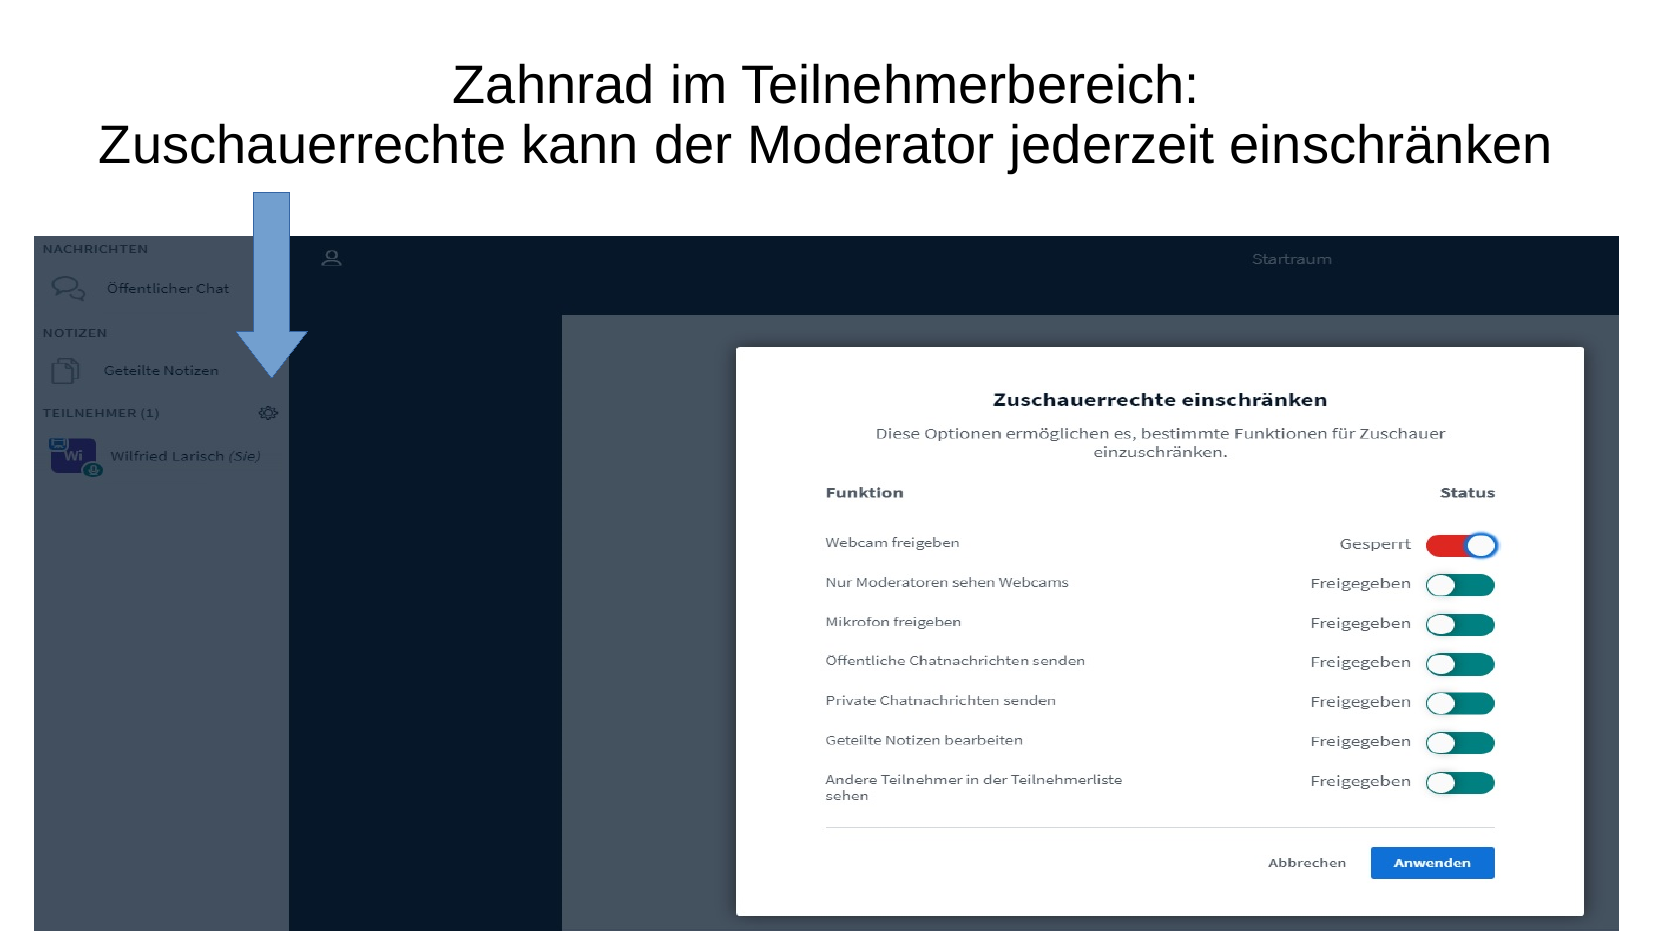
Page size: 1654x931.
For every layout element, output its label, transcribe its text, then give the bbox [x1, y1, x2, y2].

picture [34, 236, 1619, 931]
text_box [236, 192, 308, 378]
title Zahnrad im Teilnehmerbereich: Zuschauerrechte kann der Moderator jederzeit einschränken [82, 37, 1571, 193]
